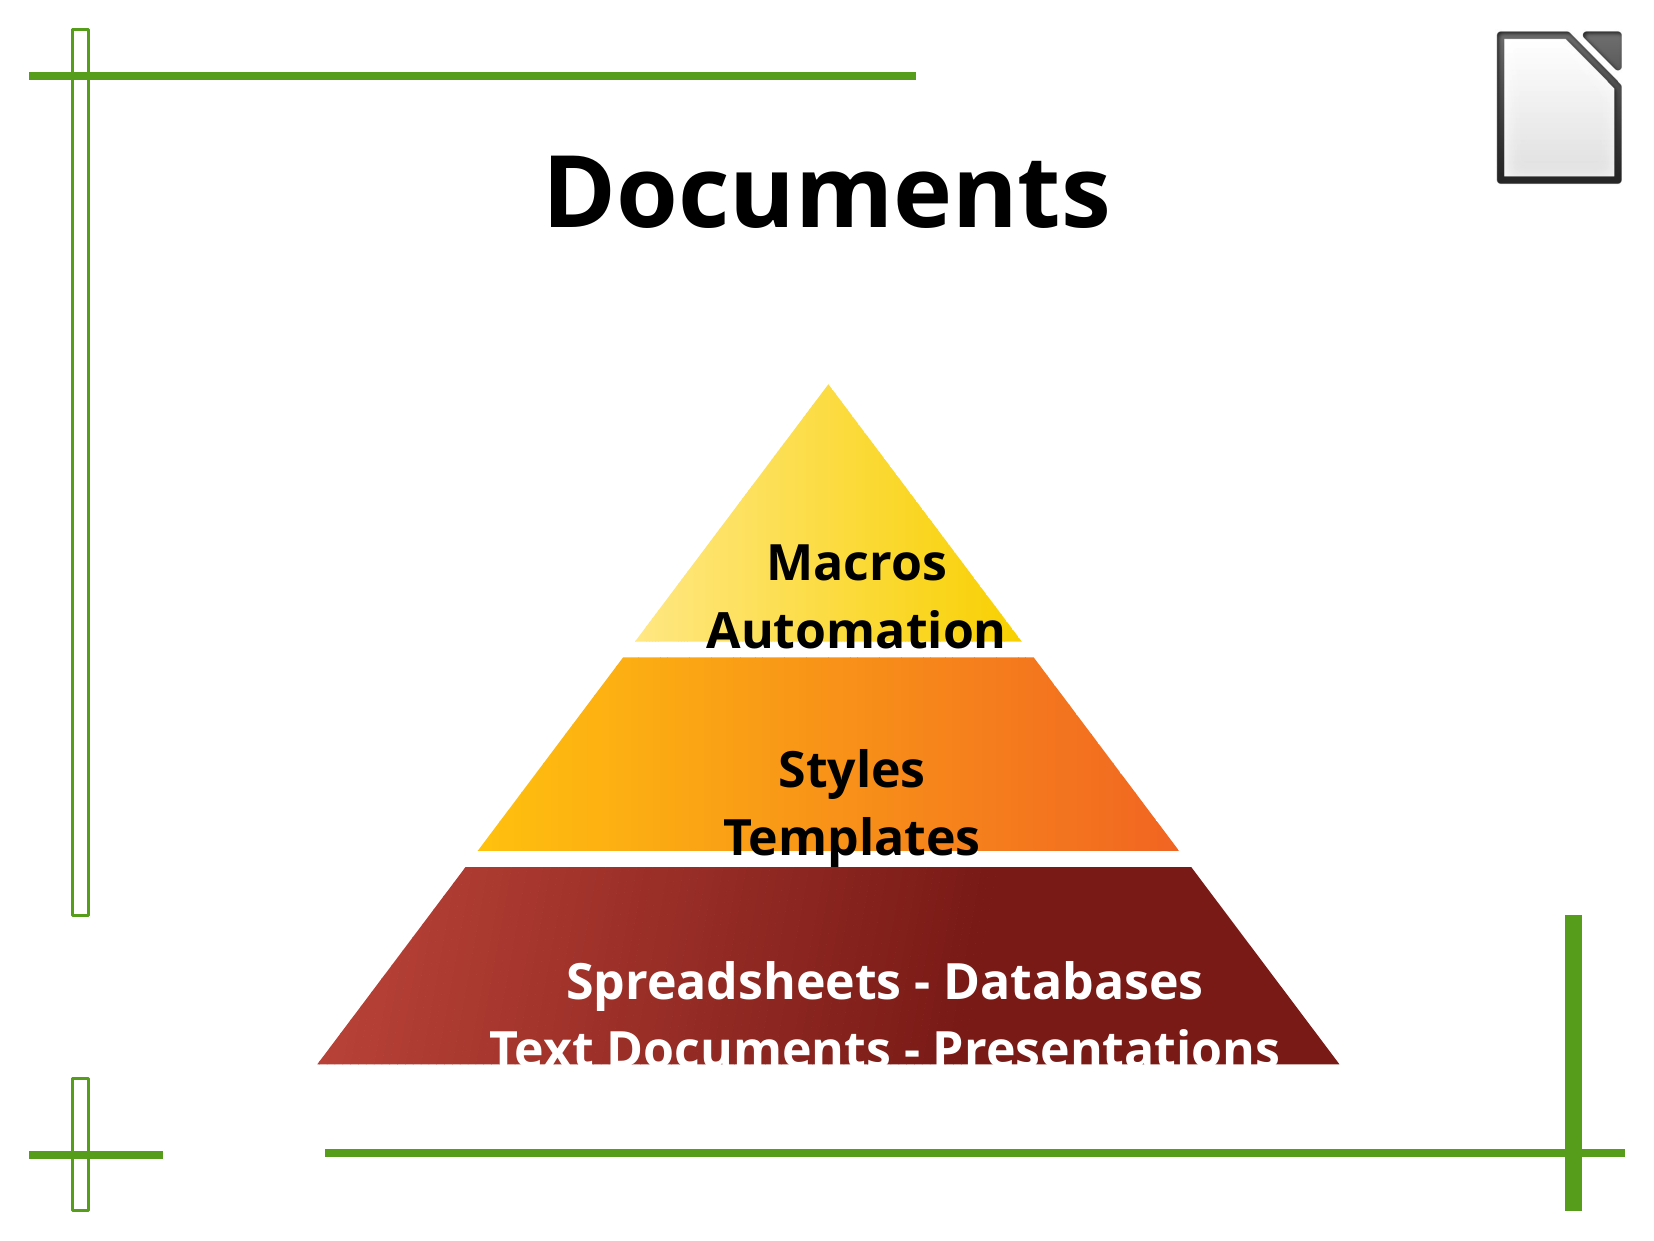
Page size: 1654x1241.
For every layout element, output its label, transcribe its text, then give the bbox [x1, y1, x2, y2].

picture [1494, 29, 1624, 186]
text_box Spreadsheets - Databases Text Documents - Presentations [474, 938, 1197, 1054]
picture [279, 346, 1392, 1113]
text_box Styles Templates [708, 726, 963, 842]
text_box Macros Automation [692, 519, 979, 635]
title Documents [118, 118, 1536, 260]
